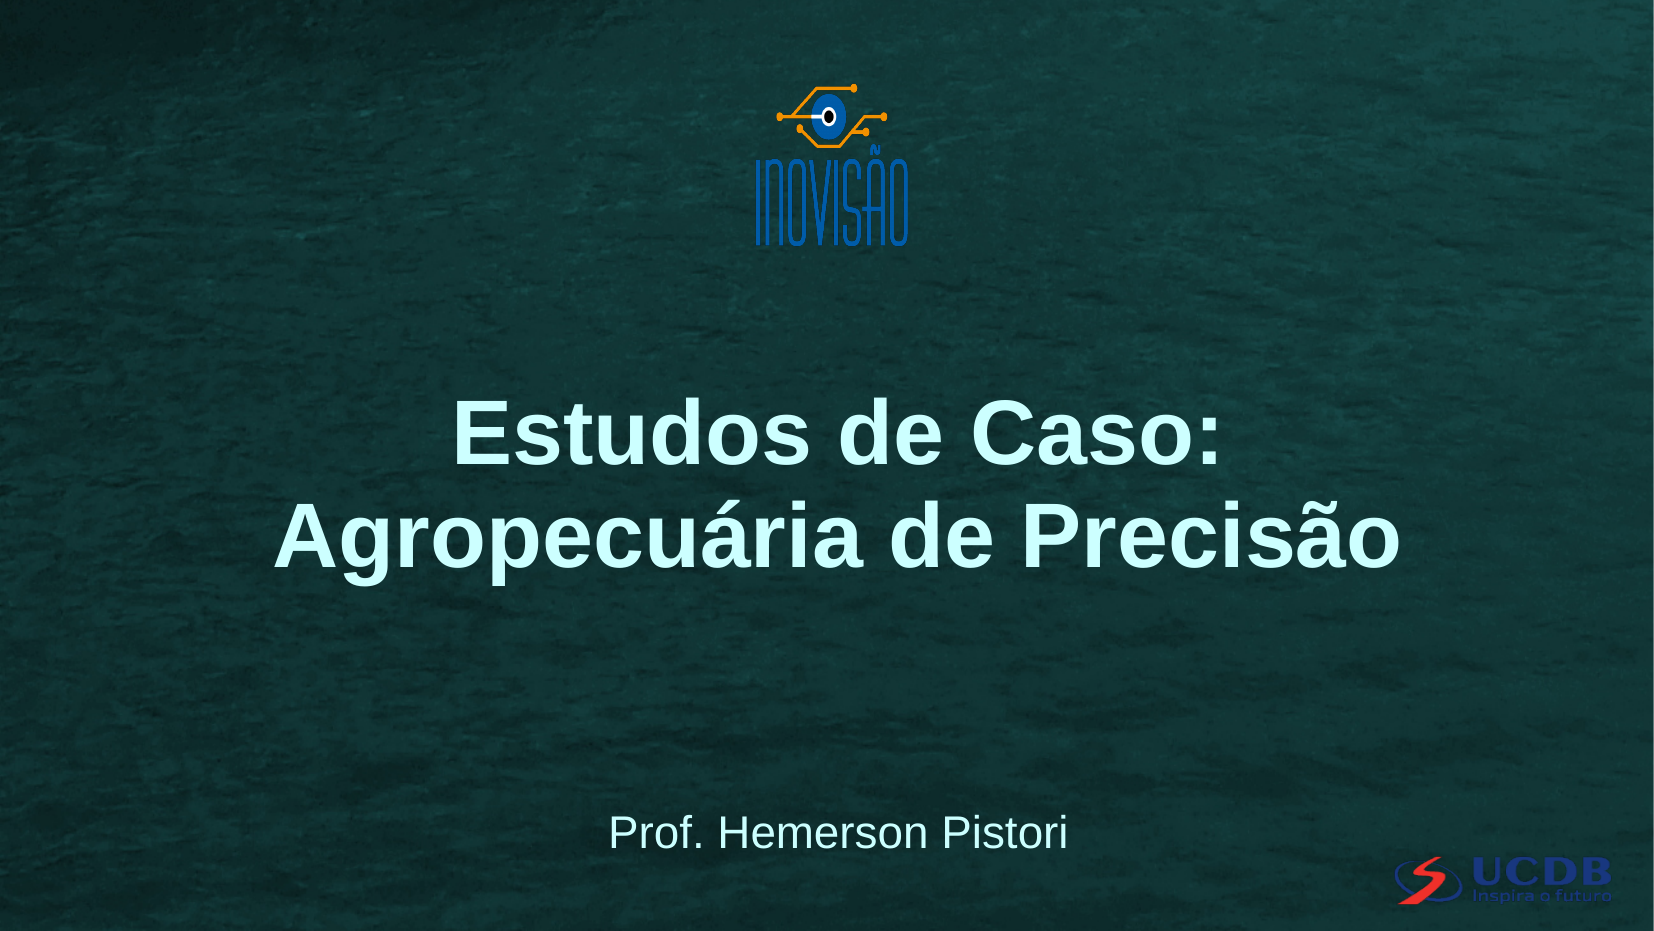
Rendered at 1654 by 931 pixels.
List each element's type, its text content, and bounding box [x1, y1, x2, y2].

text_box Prof. Hemerson Pistori [295, 750, 1382, 916]
picture [0, 0, 1654, 931]
text_box Estudos de Caso: Agropecuária de Precisão [295, 401, 1382, 567]
